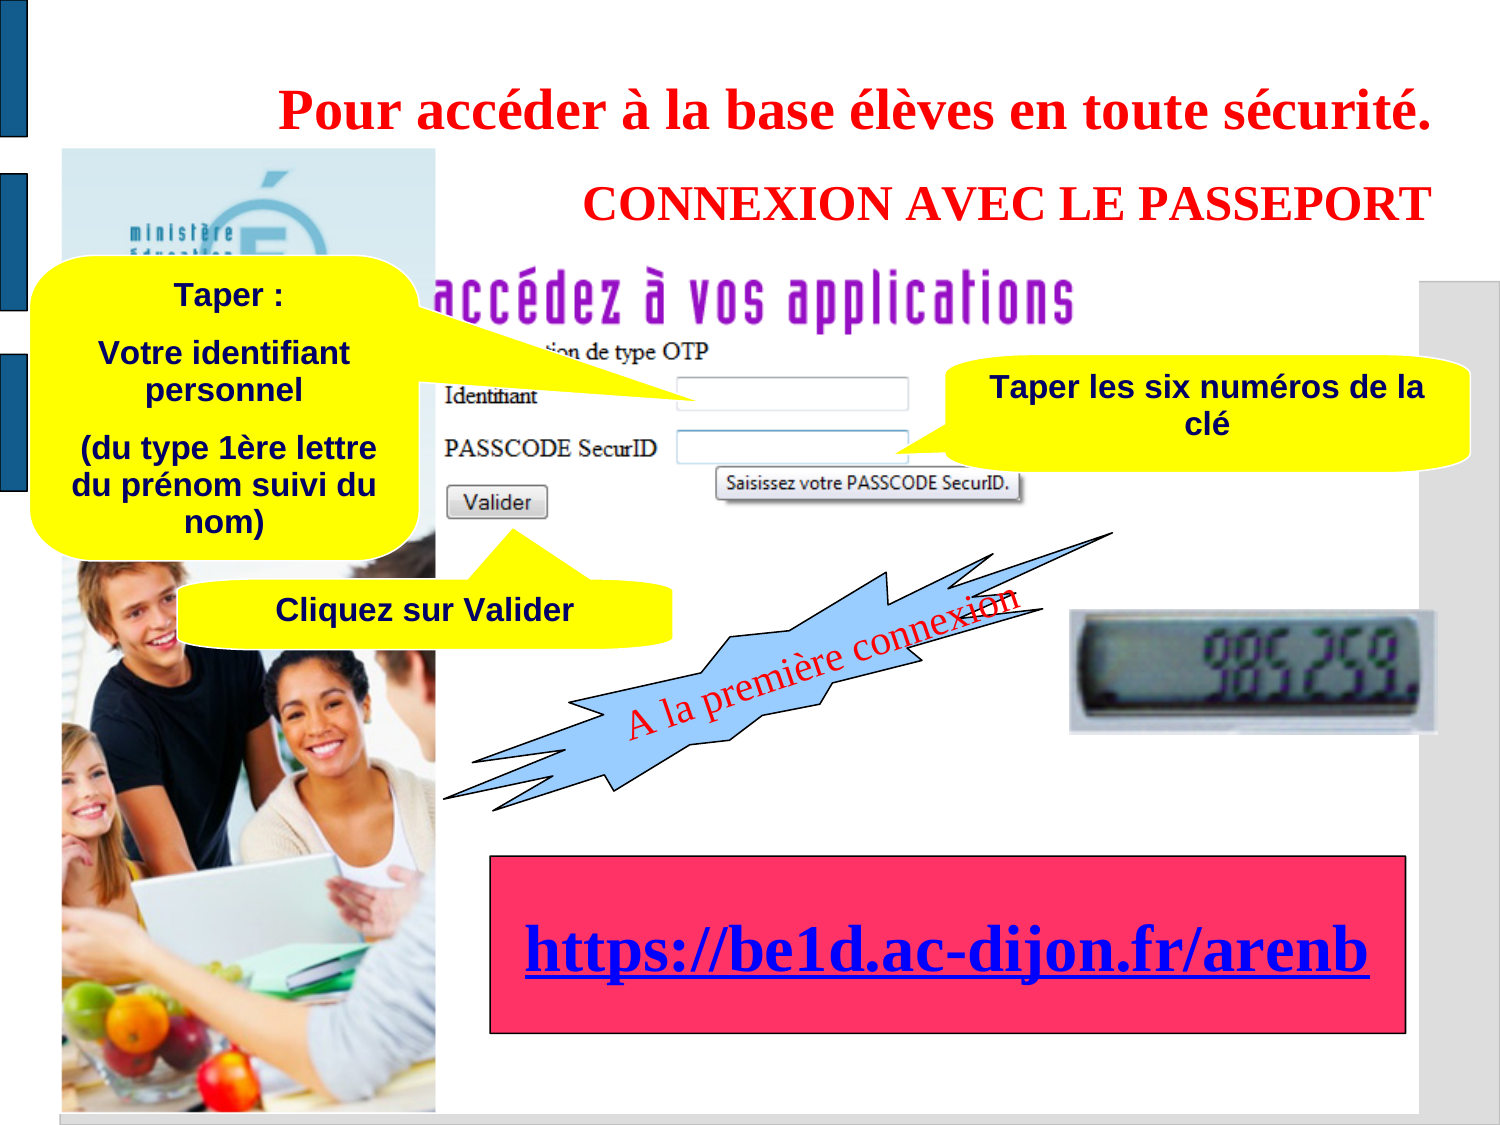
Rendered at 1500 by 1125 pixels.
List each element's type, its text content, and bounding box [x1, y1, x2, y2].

text_box A la première connexion [443, 532, 1113, 811]
text_box https://be1d.ac-dijon.fr/arenb [490, 856, 1406, 1034]
text_box Taper les six numéros de la clé [896, 354, 1471, 473]
text_box Cliquez sur Valider [177, 527, 674, 650]
text_box Taper : Votre identifiant personnel (du type 1ère lettre du prénom suivi du nom) [29, 255, 704, 561]
picture [59, 244, 1438, 1114]
text_box Pour accéder à la base élèves en toute sécurité. CONNEXION AVEC LE PASSEPORT [41, 66, 1447, 244]
